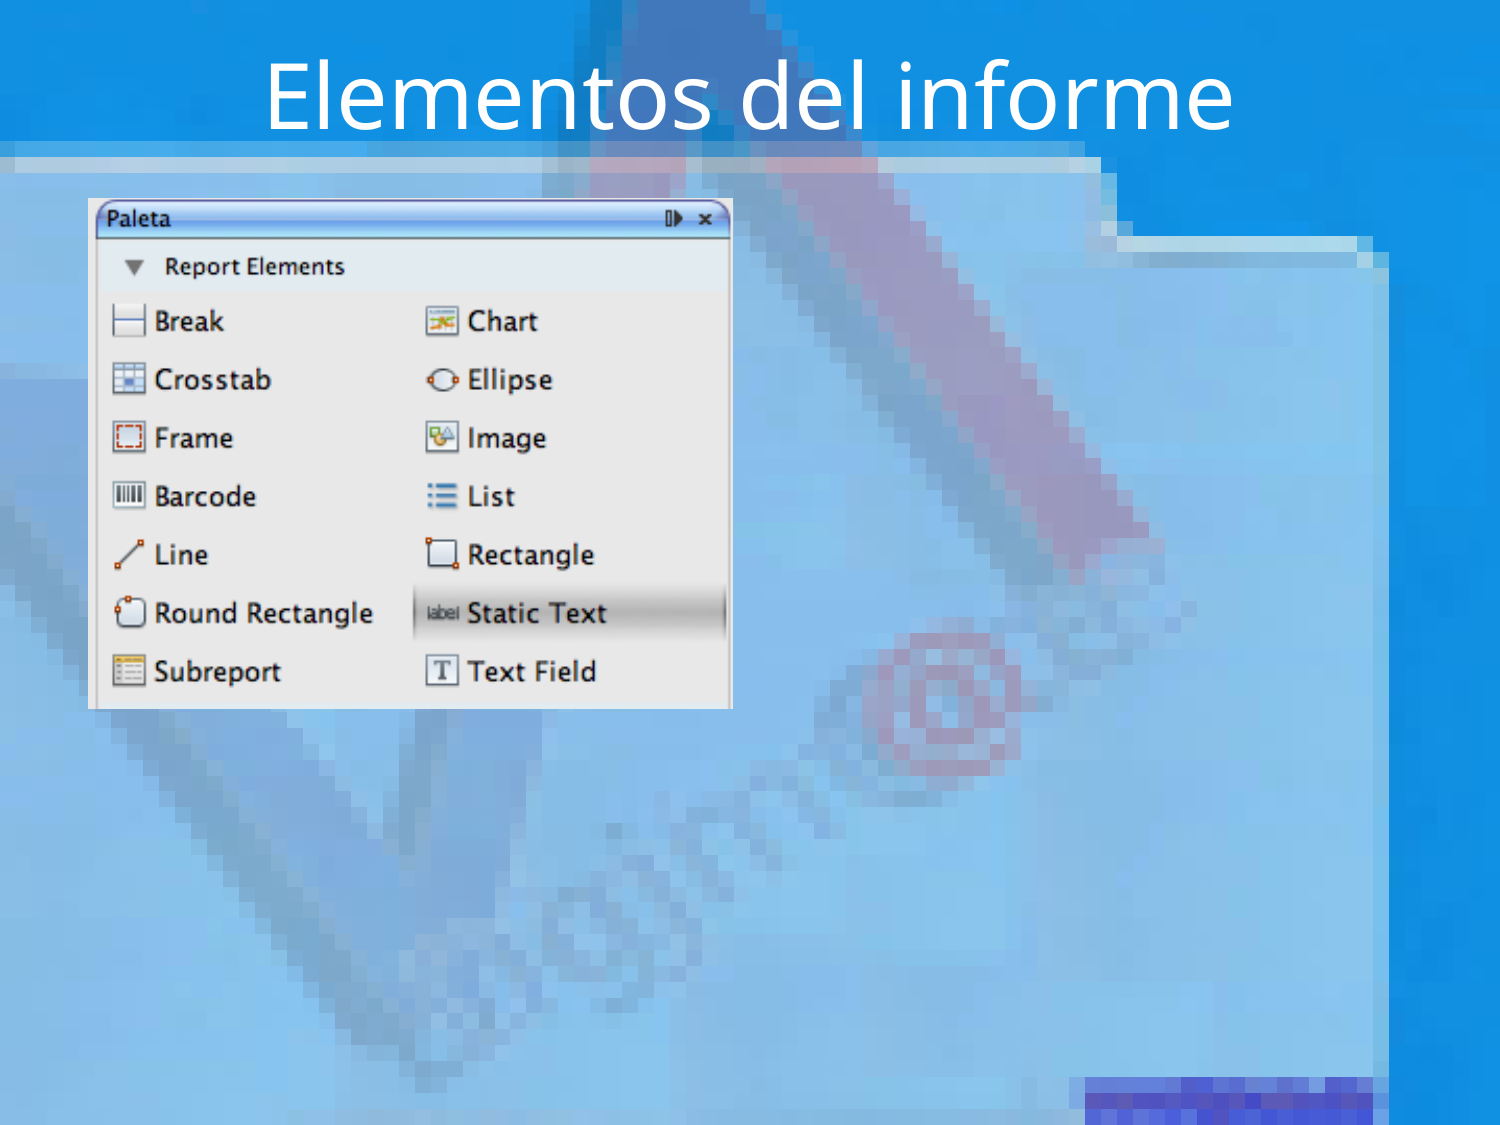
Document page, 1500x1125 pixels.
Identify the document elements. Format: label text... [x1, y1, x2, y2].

title Elementos del informe [112, 0, 1388, 214]
picture [0, 0, 1500, 1125]
